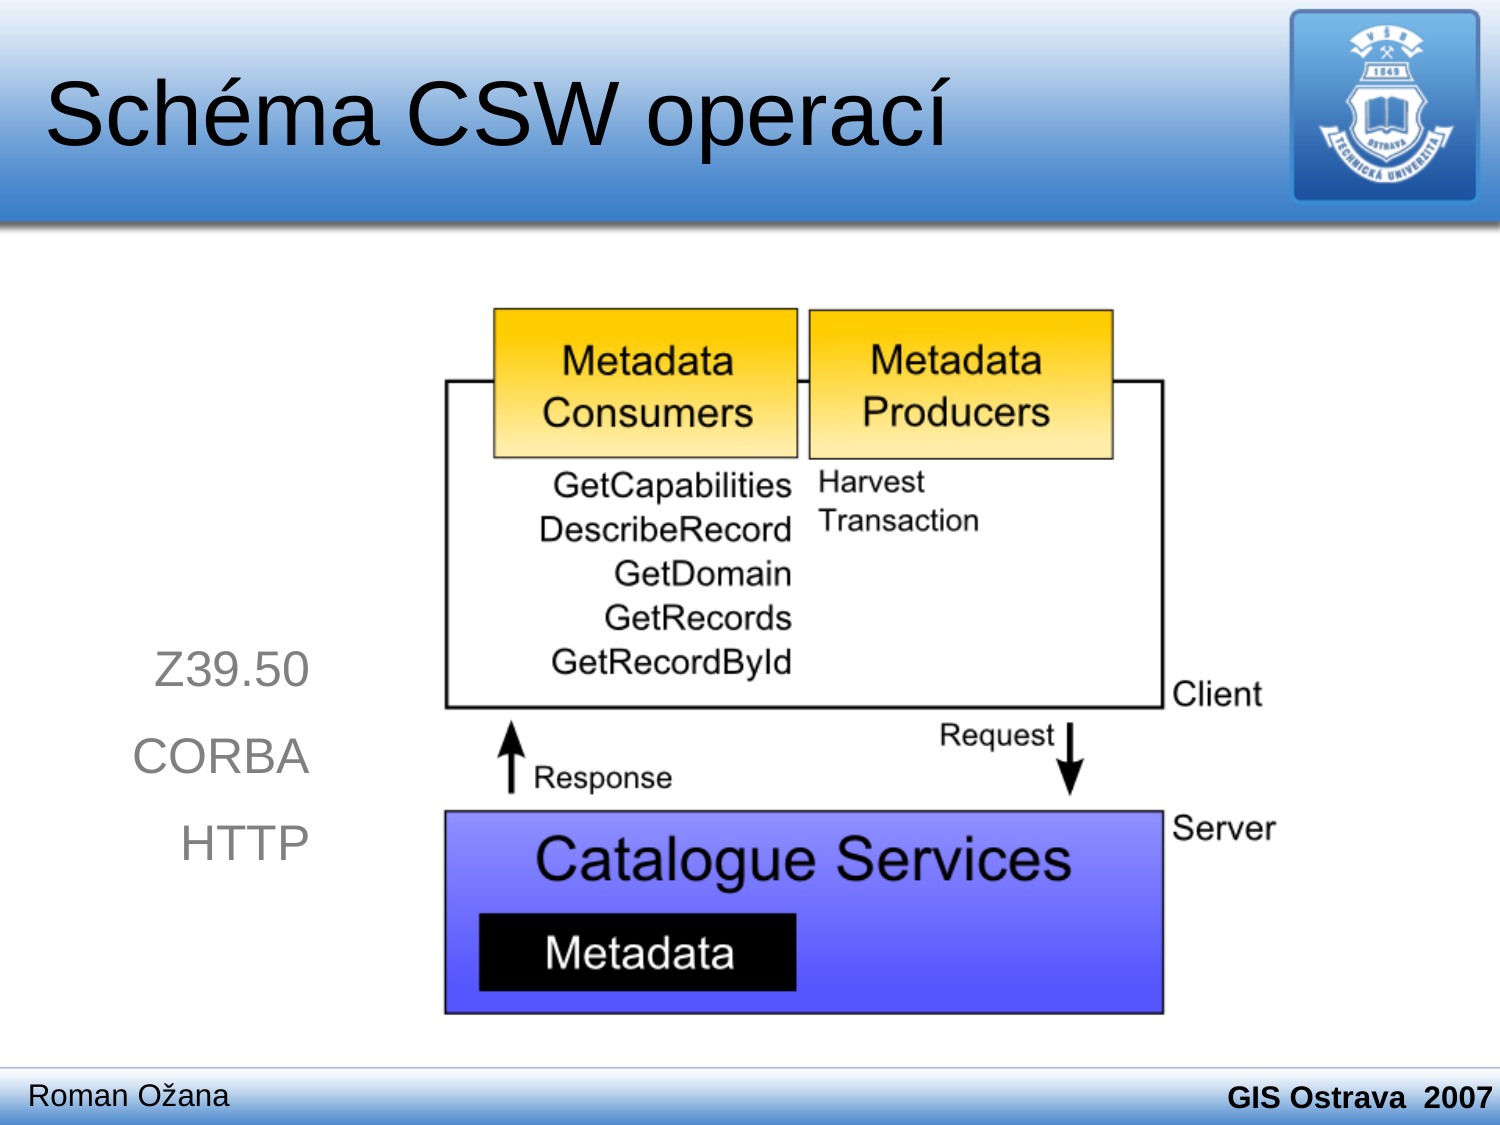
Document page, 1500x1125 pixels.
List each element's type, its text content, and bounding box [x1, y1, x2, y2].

title Schéma CSW operací [29, 31, 1235, 197]
text_box Z39.50 CORBA HTTP [112, 633, 326, 879]
picture [0, 0, 1500, 1125]
